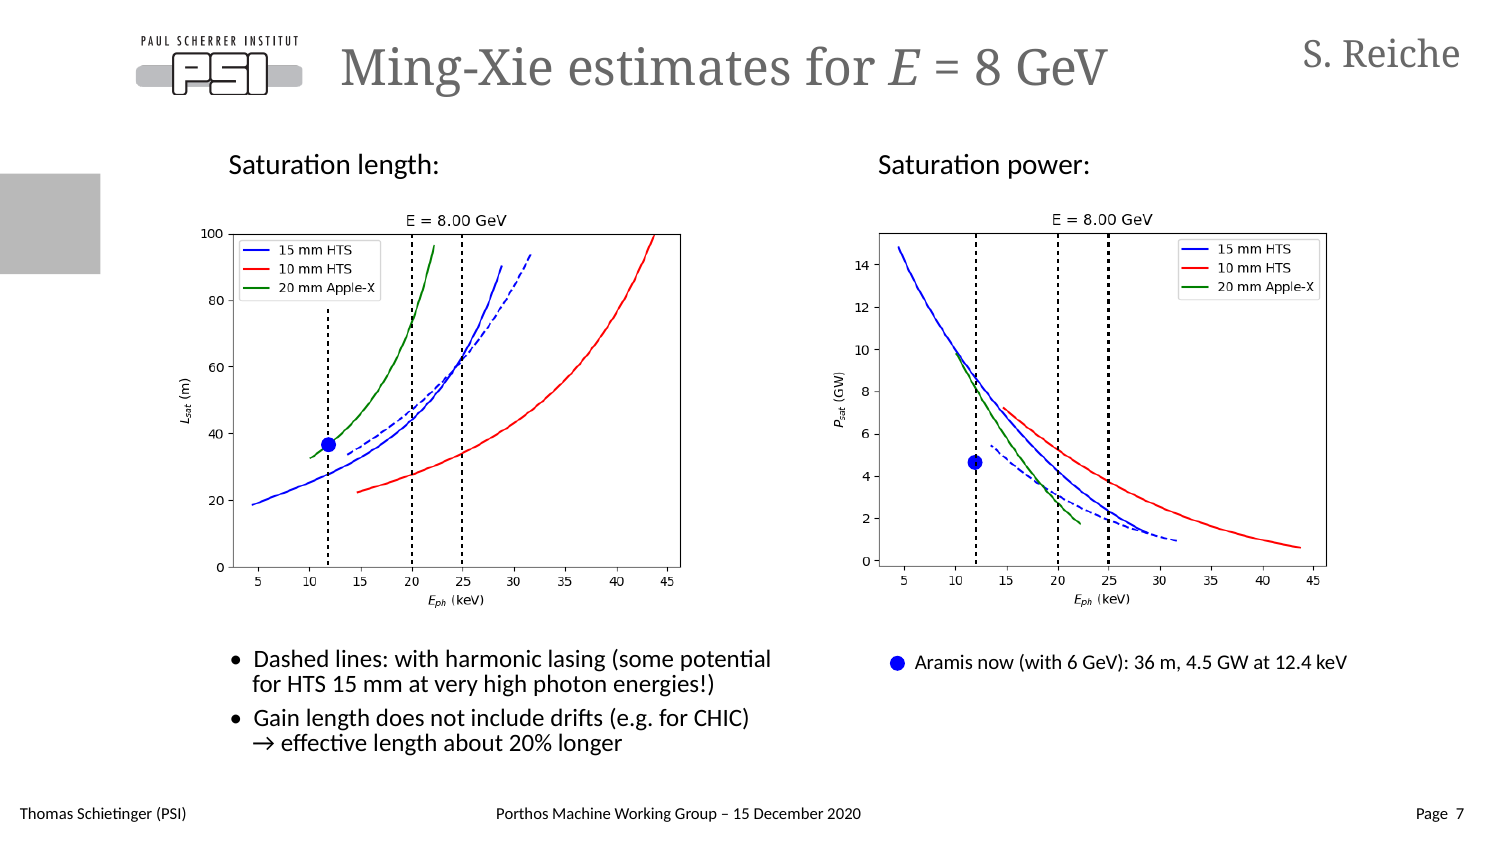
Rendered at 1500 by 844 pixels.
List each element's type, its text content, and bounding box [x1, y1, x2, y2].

picture [160, 181, 737, 614]
text_box Saturation length: [213, 144, 488, 189]
title Ming-Xie estimates for E = 8 GeV [340, 35, 1442, 98]
text_box [889, 655, 899, 671]
title S. Reiche [1302, 29, 1465, 78]
text_box [967, 454, 983, 470]
text_box [321, 437, 337, 453]
text_box • Dashed lines: with harmonic lasing (some potential for HTS 15 mm at very high photon energies!) • Gain length does not include drifts (e.g. for CHIC) → effective length about 20% longer [214, 641, 833, 791]
text_box Aramis now (with 6 GeV): 36 m, 4.5 GW at 12.4 keV [899, 646, 1371, 683]
picture [806, 180, 1383, 613]
text_box Saturation power: [863, 144, 1137, 189]
